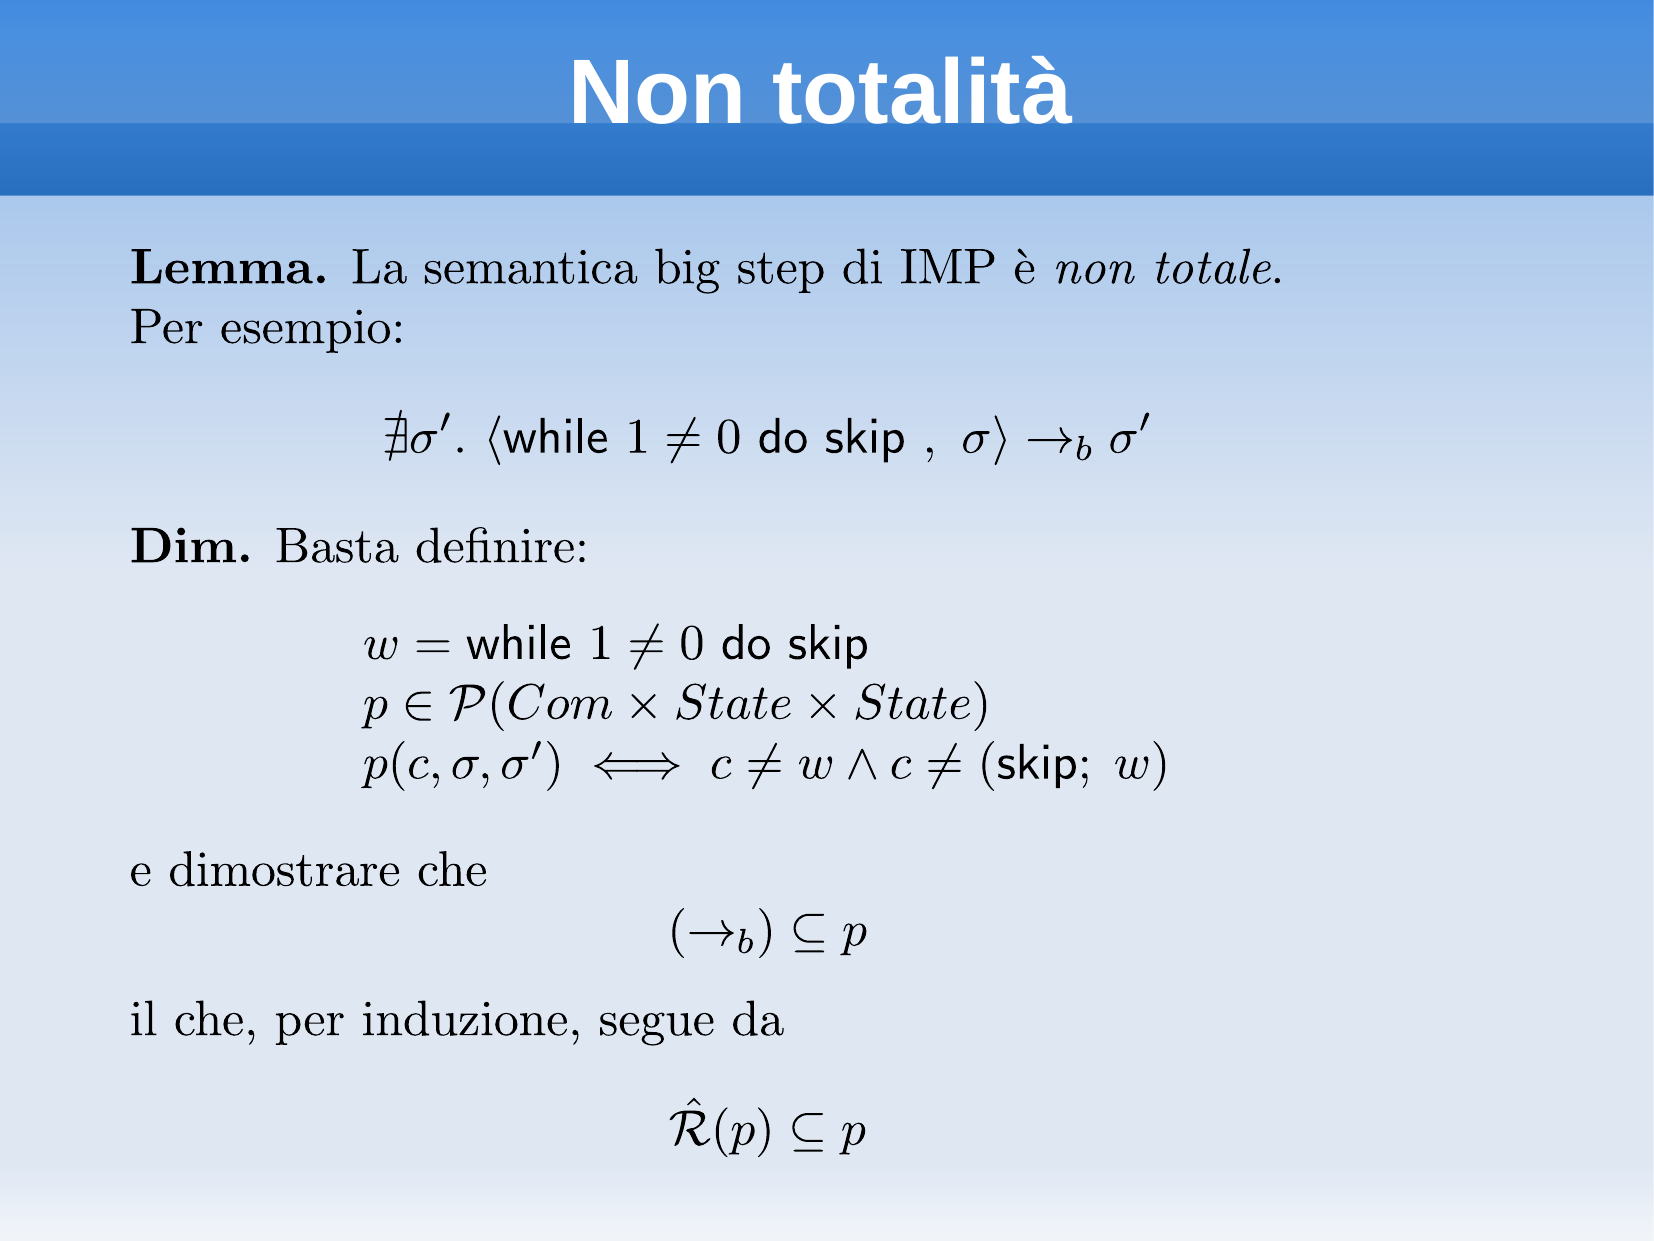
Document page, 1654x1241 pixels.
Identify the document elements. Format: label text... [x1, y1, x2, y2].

title Non totalità [76, 0, 1565, 188]
text_box [129, 248, 1285, 1158]
picture [0, 0, 1654, 1241]
